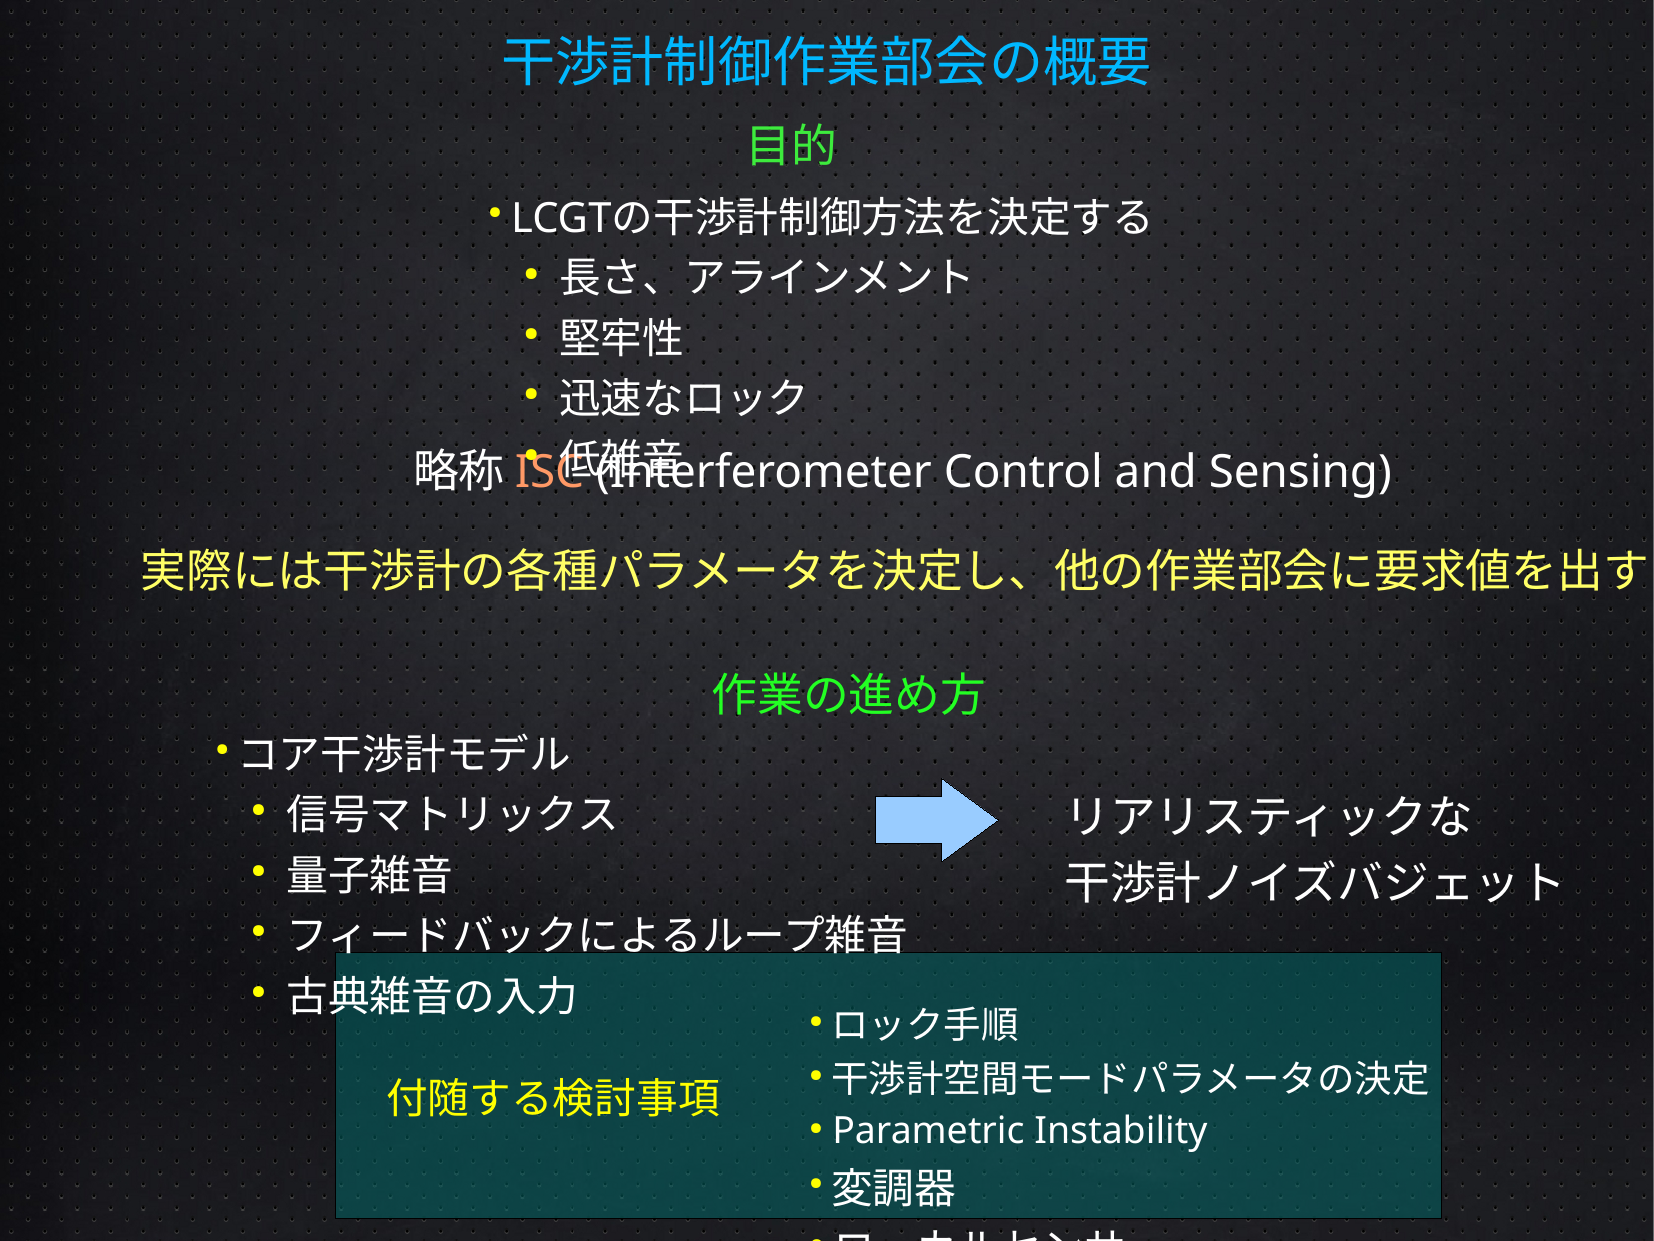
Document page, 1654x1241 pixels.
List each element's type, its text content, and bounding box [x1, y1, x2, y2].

text_box 作業の進め方 [696, 650, 1001, 712]
text_box [355, 984, 361, 991]
title 干渉計制御作業部会の概要 [82, 21, 1571, 94]
text_box [337, 984, 343, 991]
text_box 略称 ISC (Interferometer Control and Sensing) [398, 426, 1322, 488]
picture [0, 0, 1654, 1241]
text_box 目的 [730, 101, 852, 163]
text_box 付随する検討事項 [371, 1057, 728, 1115]
text_box [335, 952, 1442, 1219]
text_box [346, 994, 352, 1002]
text_box [346, 984, 352, 991]
text_box [337, 994, 343, 1002]
text_box [875, 778, 999, 862]
text_box 実際には干渉計の各種パラメータを決定し、他の作業部会に要求値を出す [126, 527, 1586, 588]
text_box リアリスティックな 干渉計ノイズバジェット [1049, 773, 1515, 880]
text_box LCGTの干渉計制御方法を決定する 長さ、アラインメント 堅牢性 迅速なロック 低雑音 [473, 176, 1161, 400]
text_box [355, 994, 361, 1002]
text_box ロック手順 干渉計空間モードパラメータの決定 Parametric Instability 変調器 ローカルセンサー [794, 987, 1405, 1199]
text_box コア干渉計モデル 信号マトリックス 量子雑音 フィードバックによるループ雑音 古典雑音の入力 [200, 713, 851, 937]
